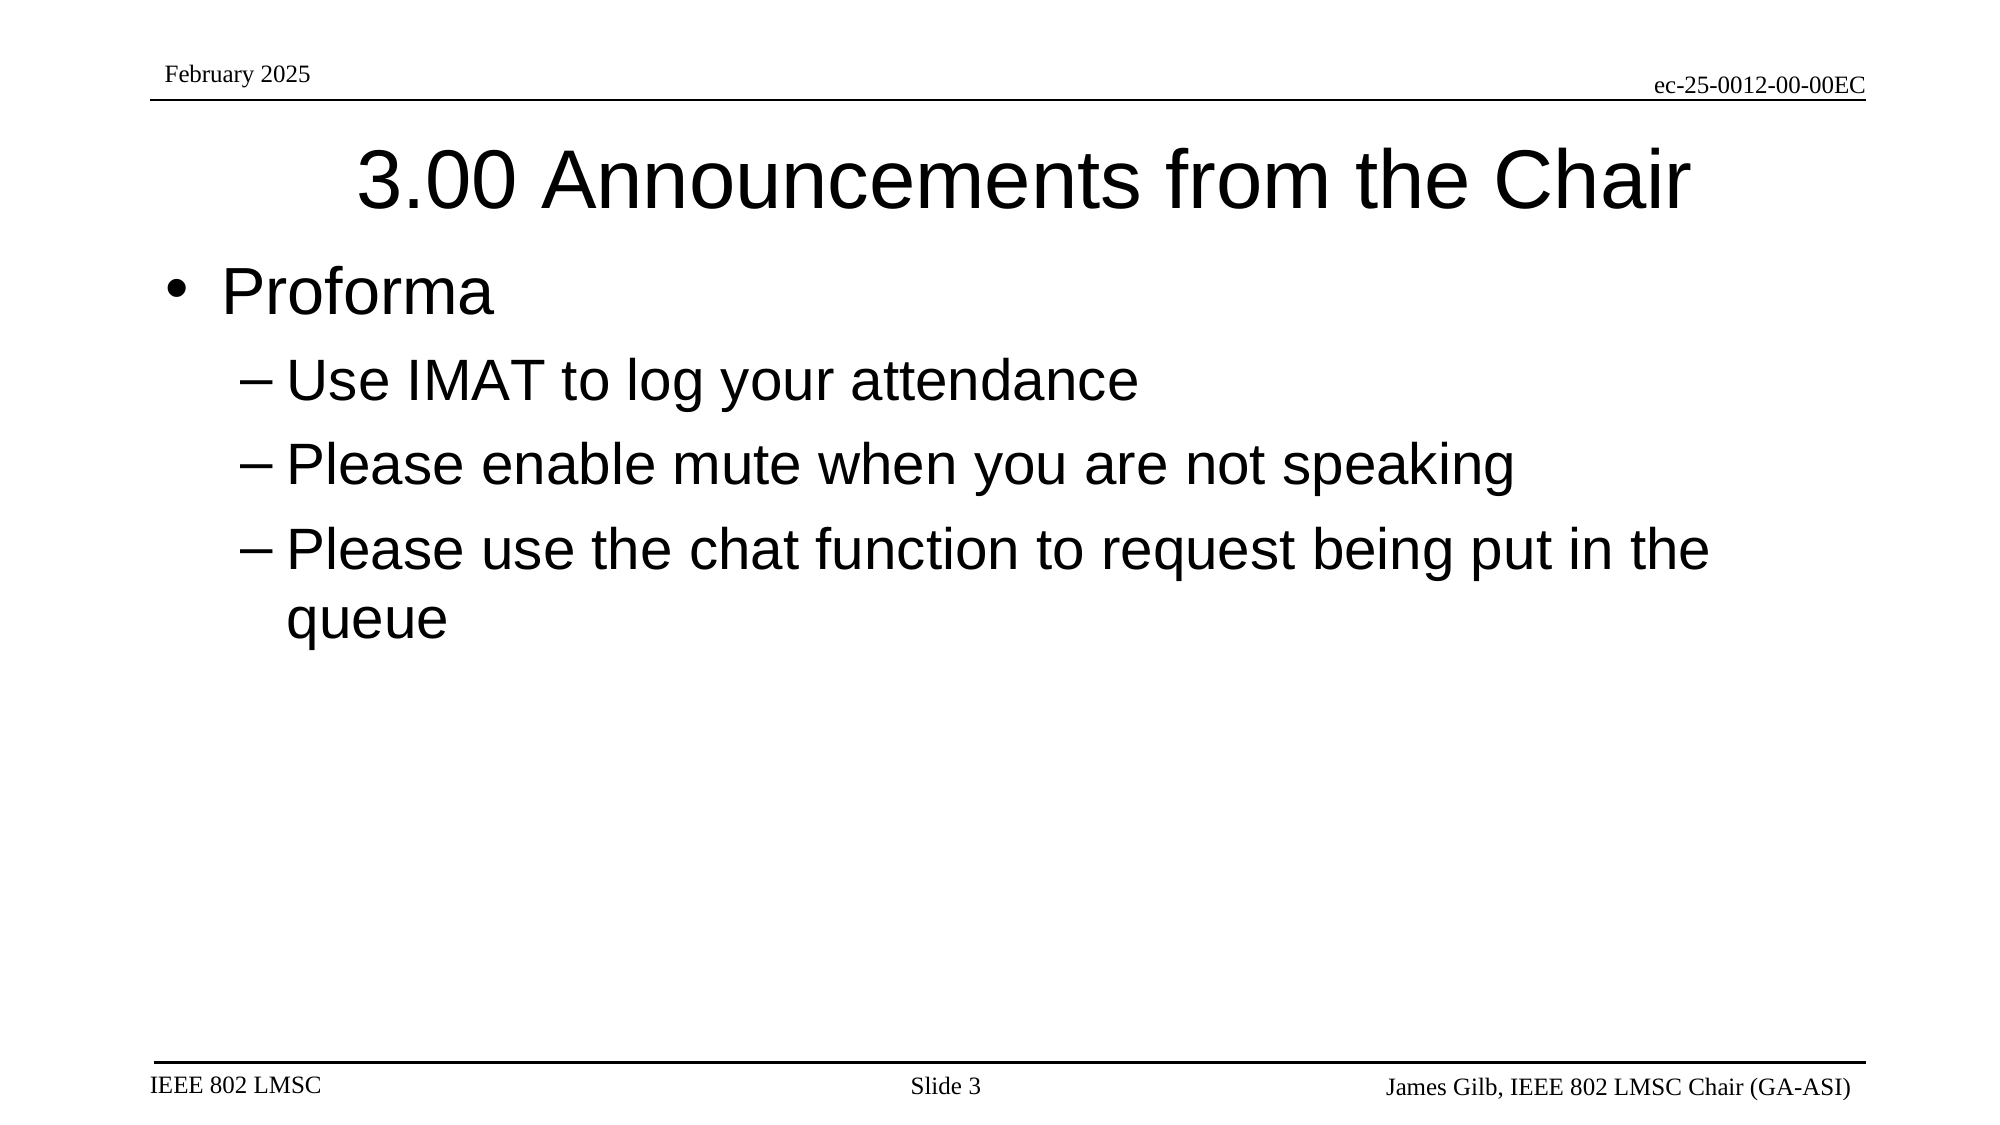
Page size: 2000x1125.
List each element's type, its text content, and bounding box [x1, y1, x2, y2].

title 3.00 Announcements from the Chair [149, 112, 1900, 238]
list Proforma Use IMAT to log your attendance Please enable mute when you are not speaking Please use the chat function to request being put in the queue [150, 239, 1900, 1051]
